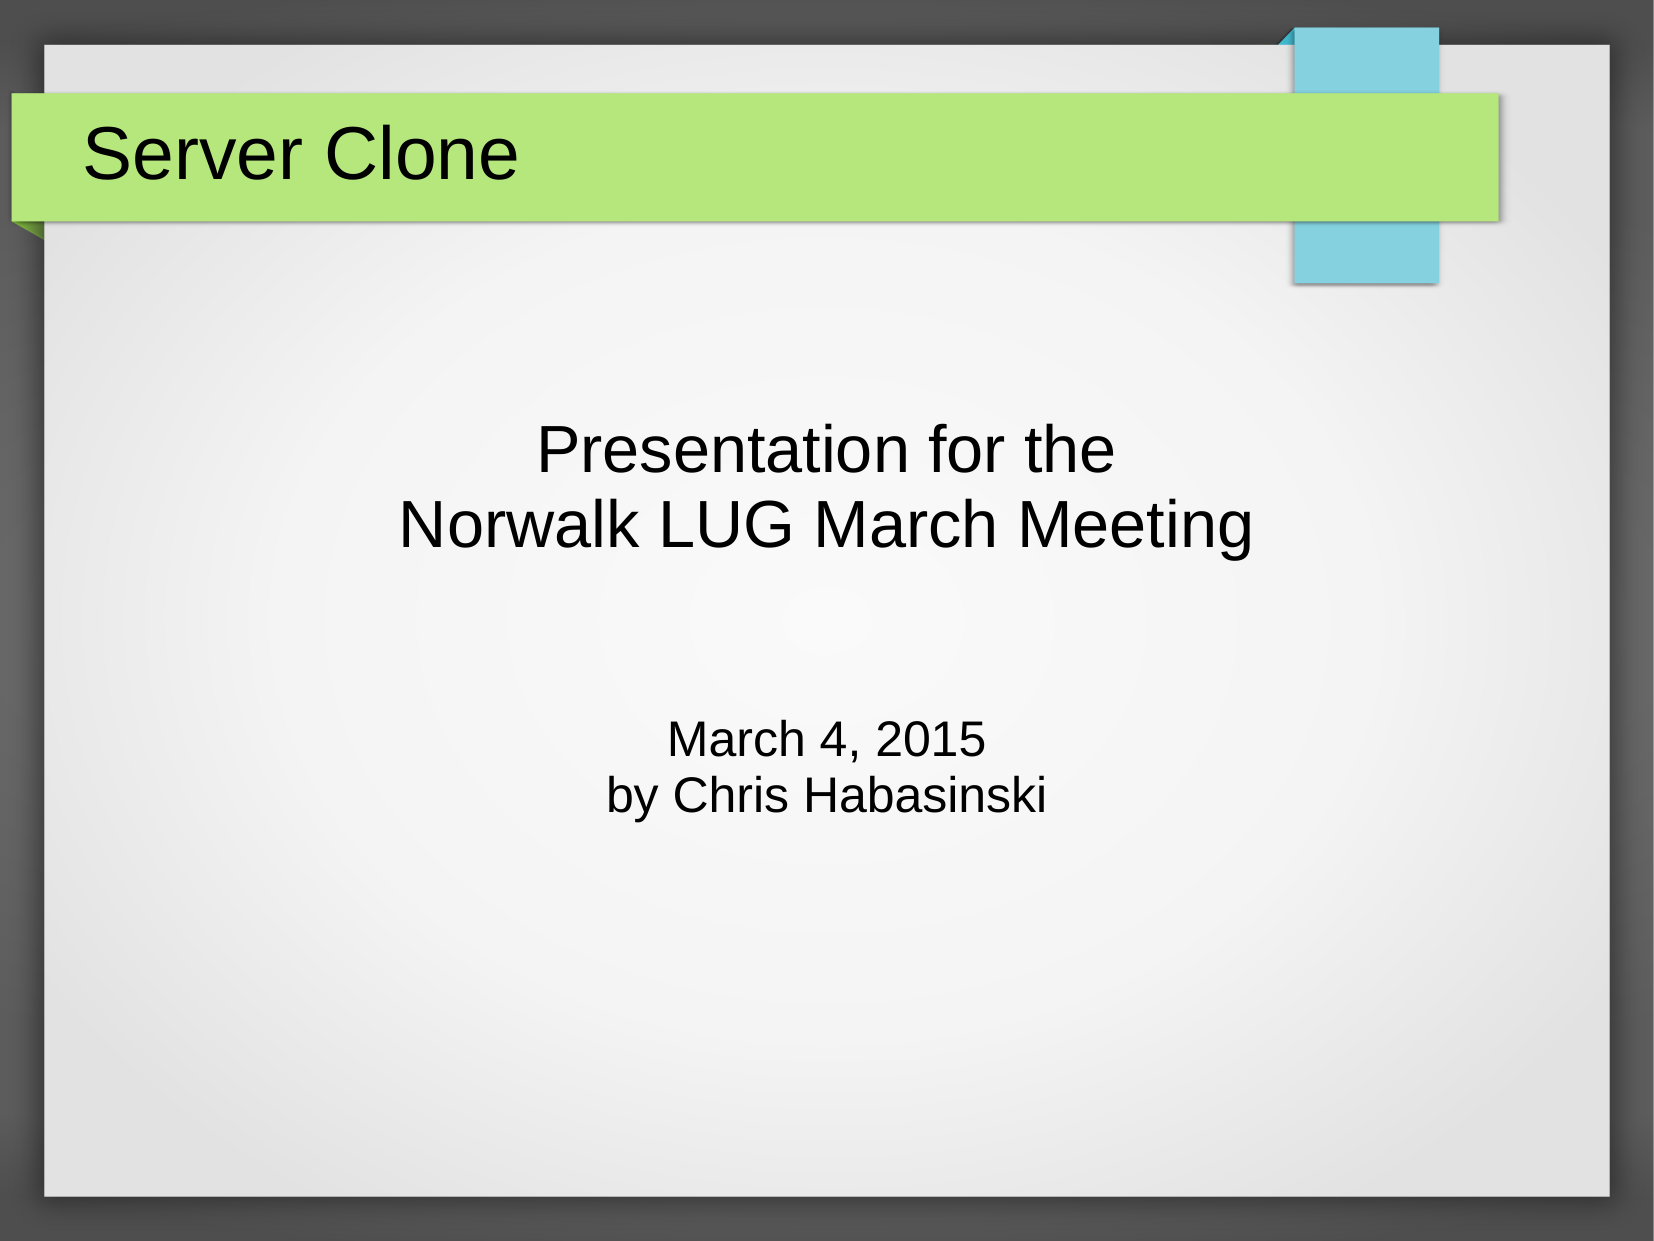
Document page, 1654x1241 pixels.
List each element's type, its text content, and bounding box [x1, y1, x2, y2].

picture [0, 0, 1654, 1241]
subtitle Presentation for the Norwalk LUG March Meeting March 4, 2015 by Chris Habasinski [82, 295, 1571, 1015]
title Server Clone [82, 94, 1264, 213]
